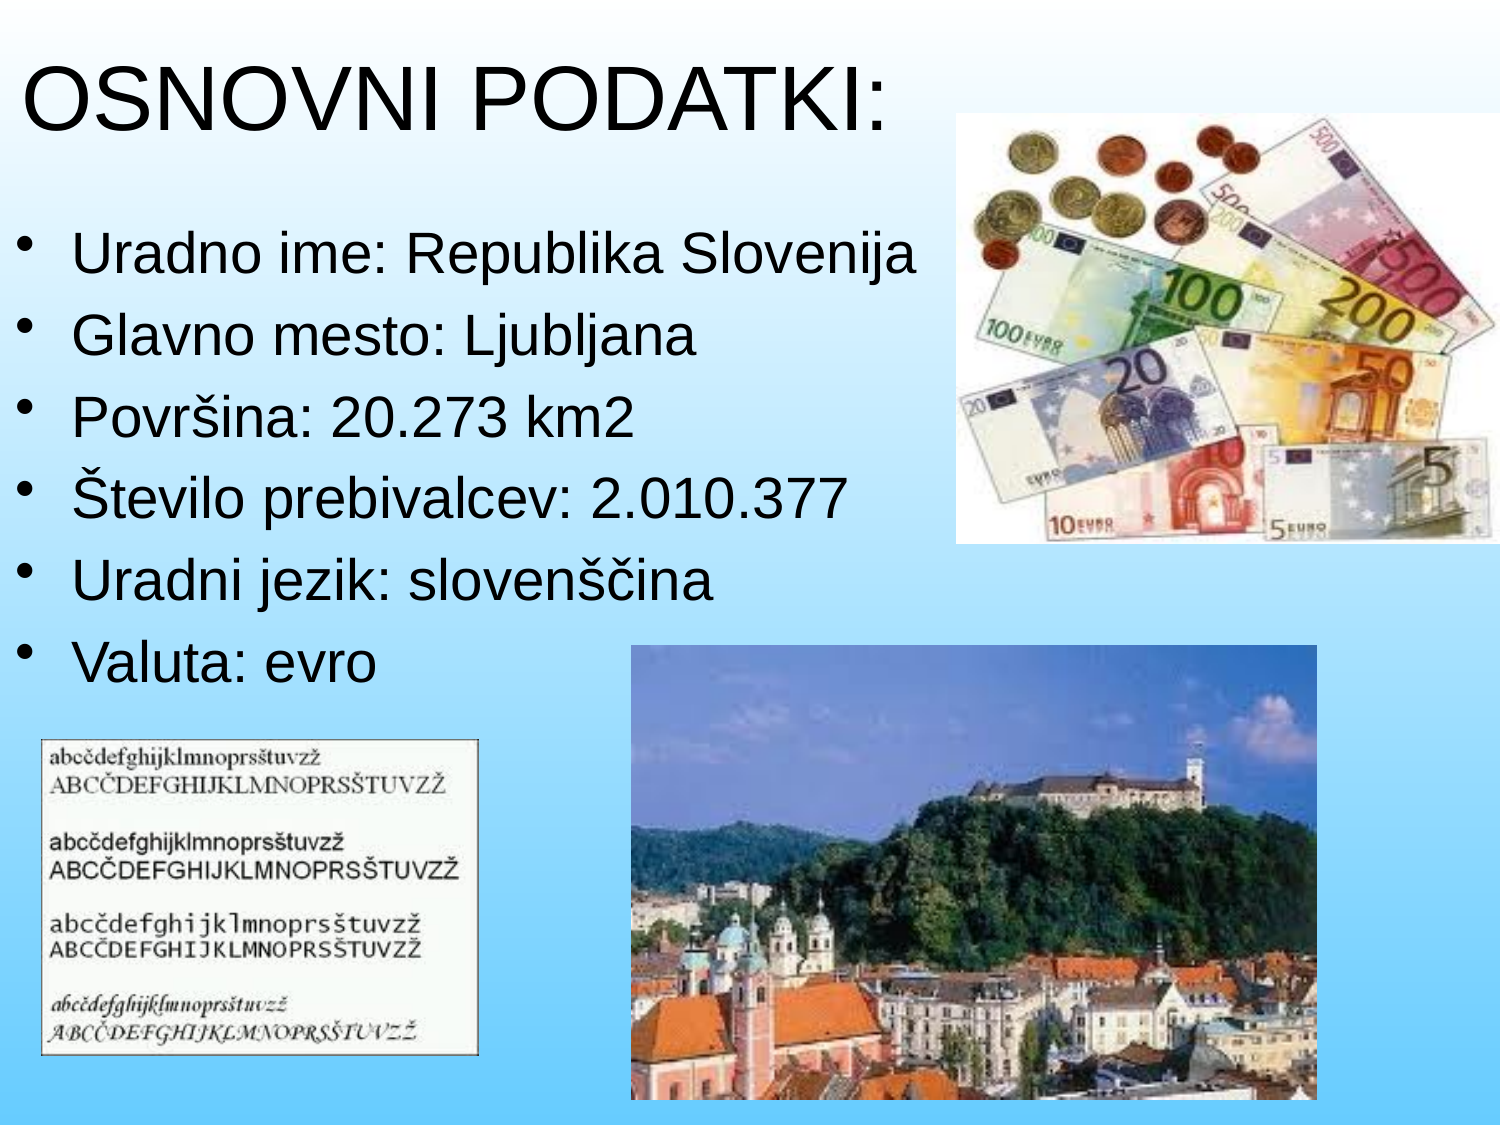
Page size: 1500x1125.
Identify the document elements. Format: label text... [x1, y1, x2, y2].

picture [631, 645, 1317, 1100]
list Uradno ime: Republika Slovenija Glavno mesto: Ljubljana Površina: 20.273 km2 Število prebivalcev: 2.010.377 Uradni jezik: slovenščina Valuta: evro [0, 208, 1384, 1071]
title OSNOVNI PODATKI: [0, 0, 1132, 188]
picture [956, 113, 1500, 544]
picture [41, 739, 479, 1056]
